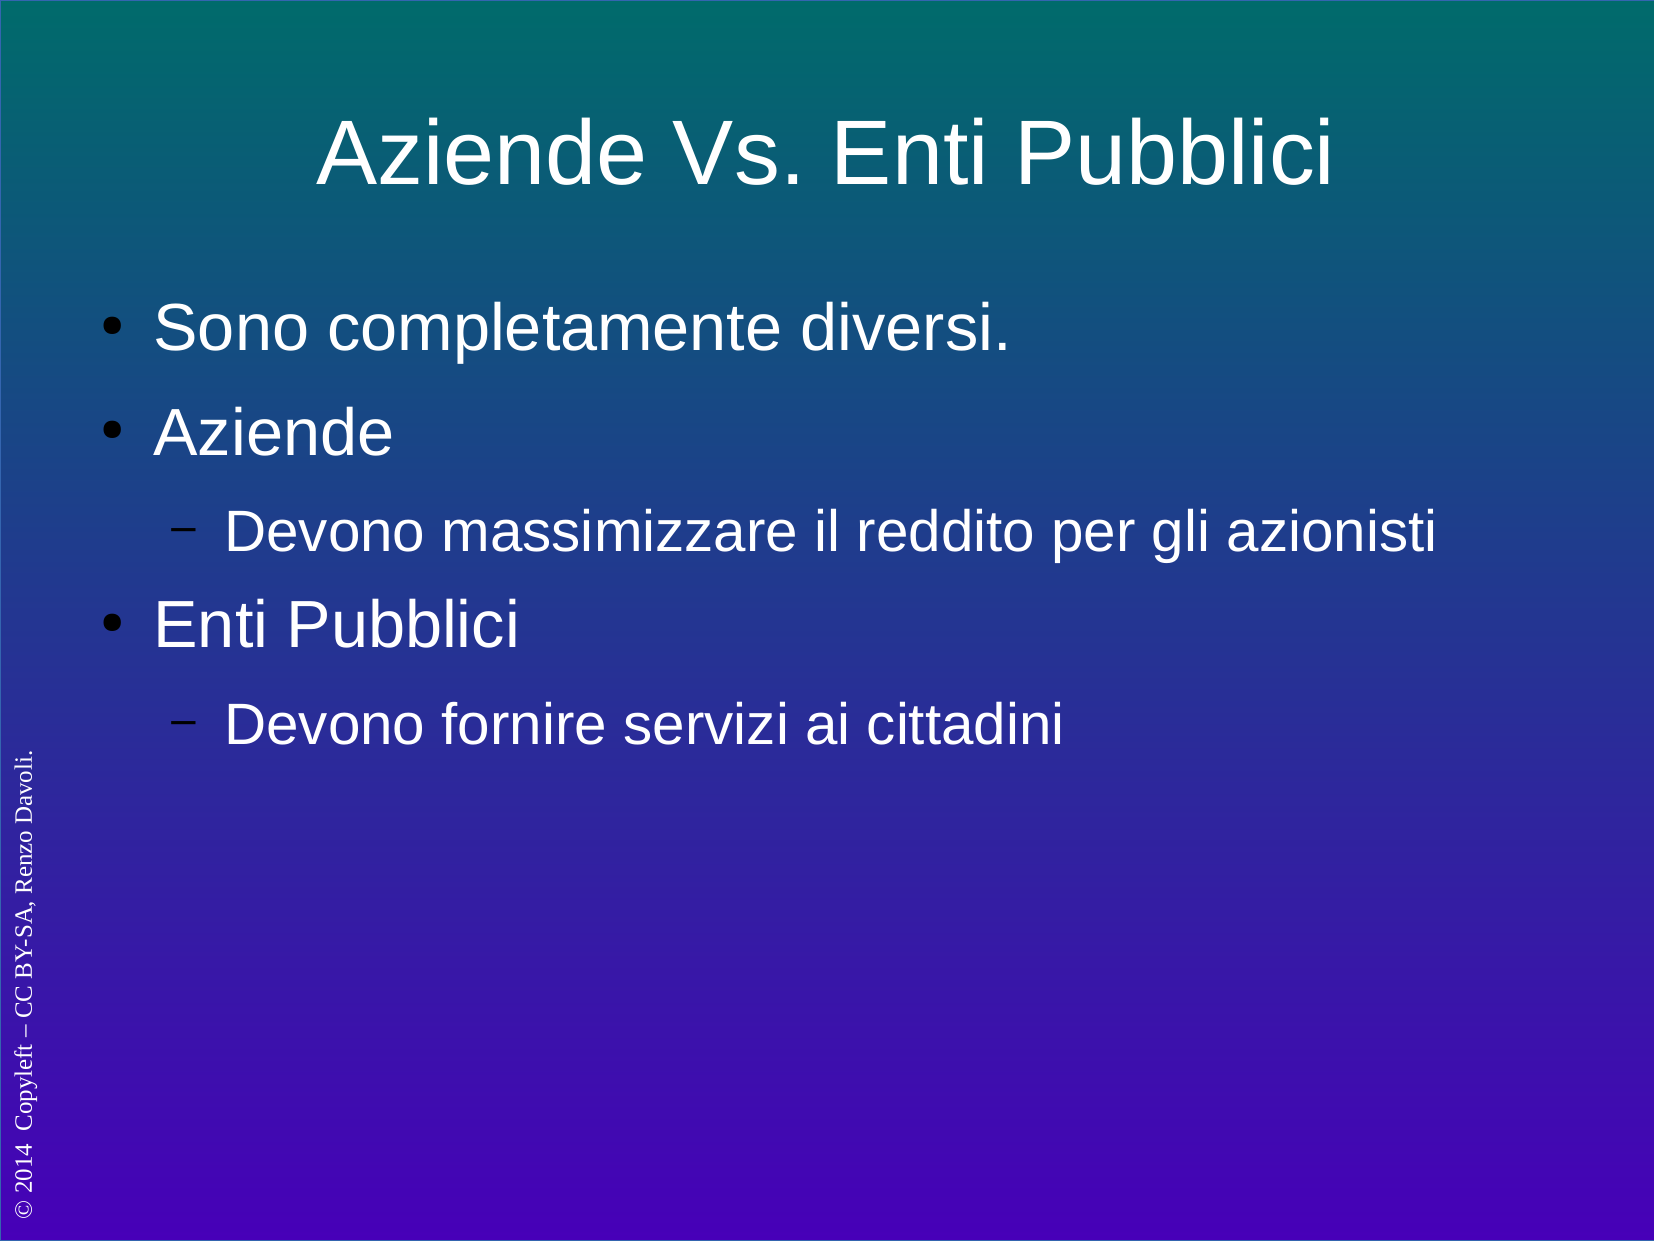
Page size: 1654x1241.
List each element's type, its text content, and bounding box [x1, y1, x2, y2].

title Aziende Vs. Enti Pubblici [82, 56, 1571, 250]
list Sono completamente diversi. Aziende Devono massimizzare il reddito per gli azionisti Enti Pubblici Devono fornire servizi ai cittadini [82, 290, 1571, 1109]
